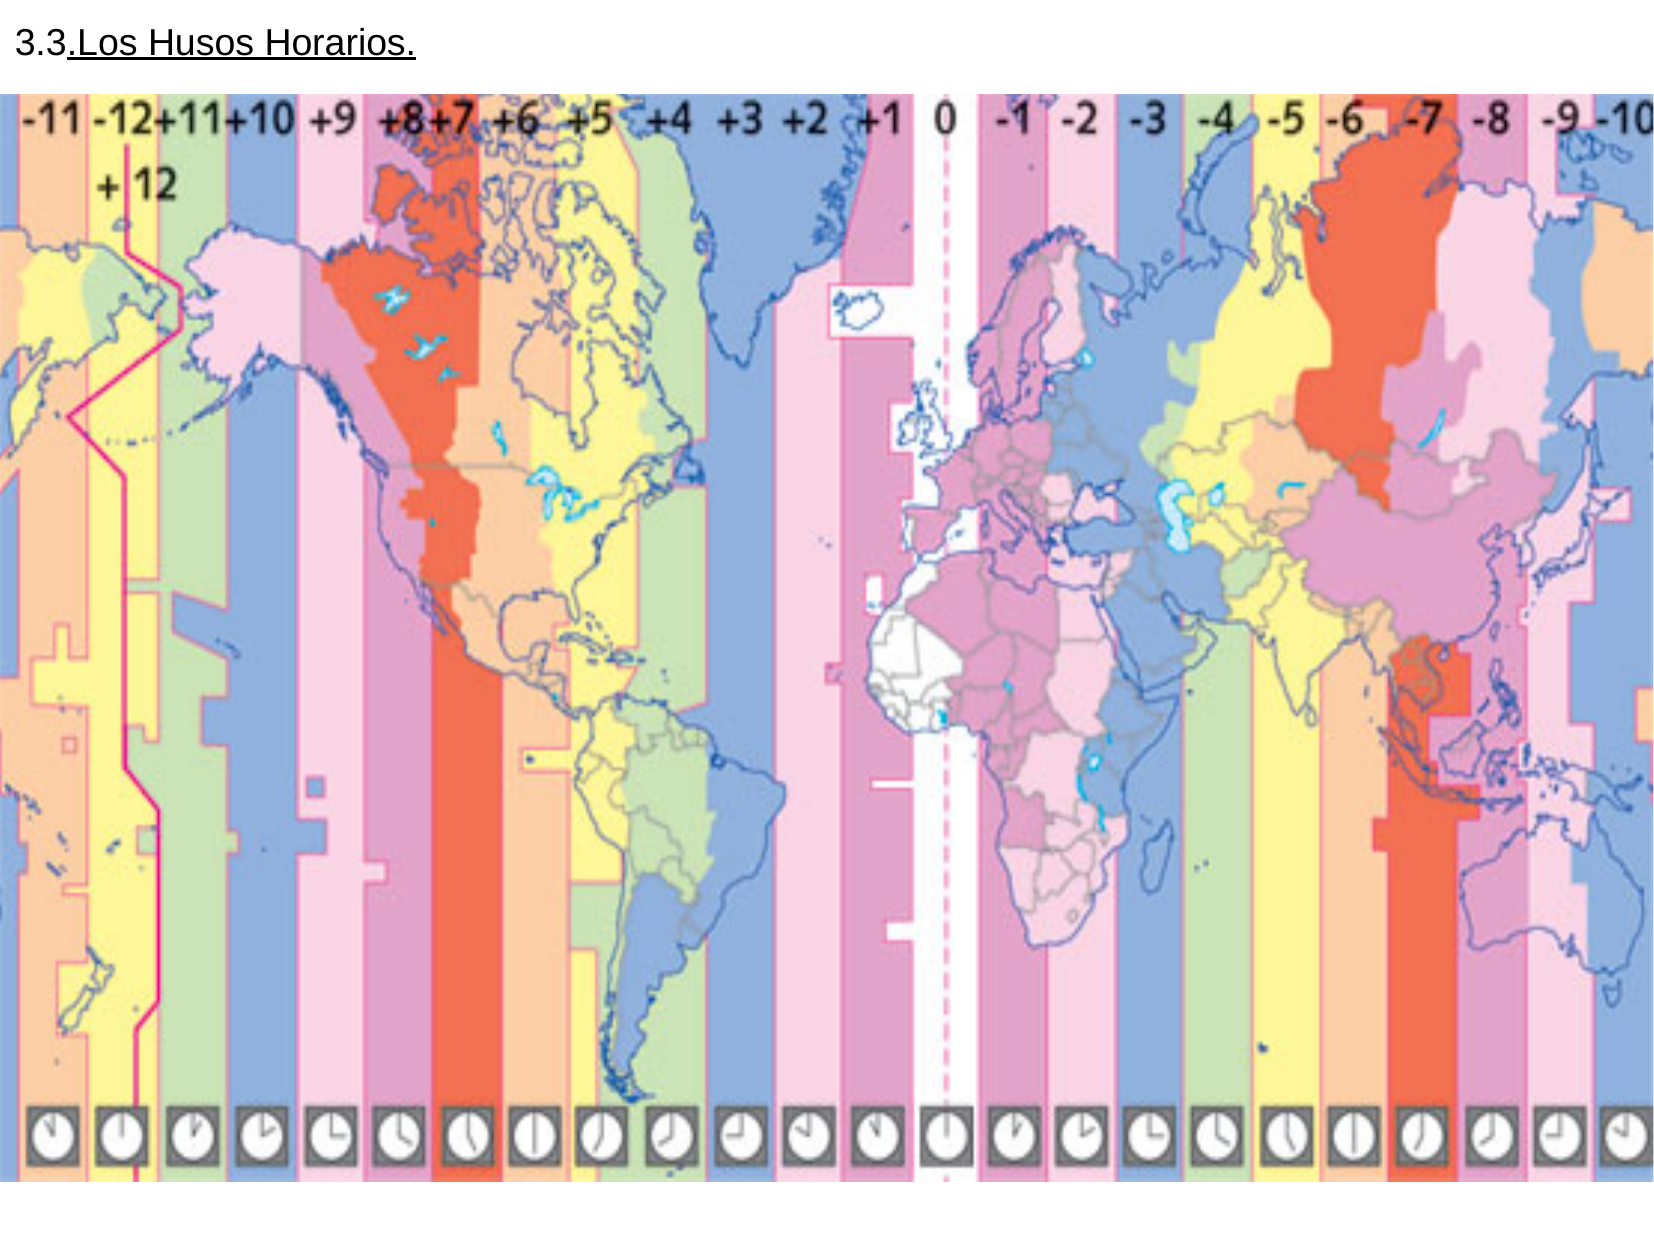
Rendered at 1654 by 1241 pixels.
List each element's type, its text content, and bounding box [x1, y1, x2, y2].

text_box 3.3.Los Husos Horarios. [0, 14, 432, 71]
picture [0, 94, 1654, 1182]
